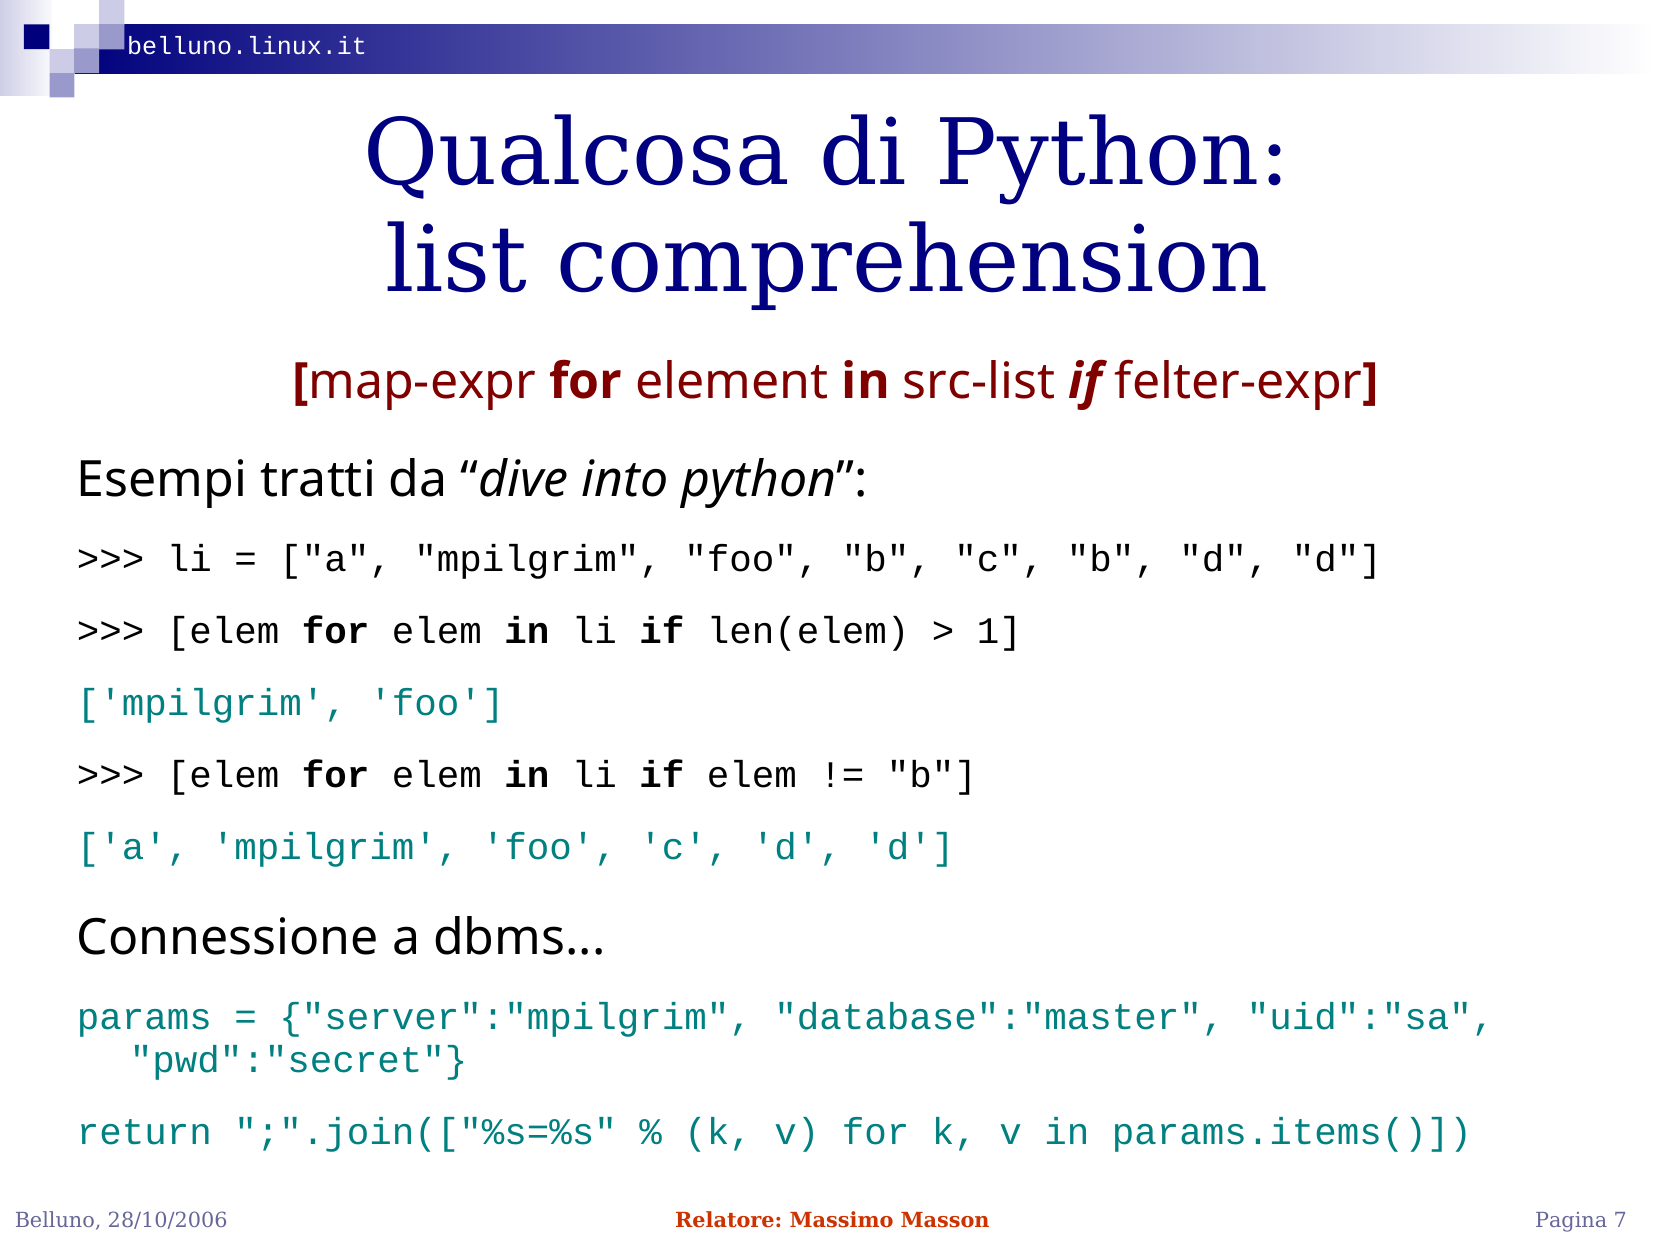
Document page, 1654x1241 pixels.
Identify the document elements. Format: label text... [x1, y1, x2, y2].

list [map-expr for element in src-list if felter-expr] Esempi tratti da “dive into python”: >>> li = ["a", "mpilgrim", "foo", "b", "c", "b", "d", "d"] >>> [elem for elem in li if len(elem) > 1] ['mpilgrim', 'foo'] >>> [elem for elem in li if elem != "b"] ['a', 'mpilgrim', 'foo', 'c', 'd', 'd'] Connessione a dbms... params = {"server":"mpilgrim", "database":"master", "uid":"sa", "pwd":"secret"} return ";".join(["%s=%s" % (k, v) for k, v in params.items()]) [59, 344, 1595, 1127]
title Qualcosa di Python: list comprehension [121, 99, 1534, 314]
